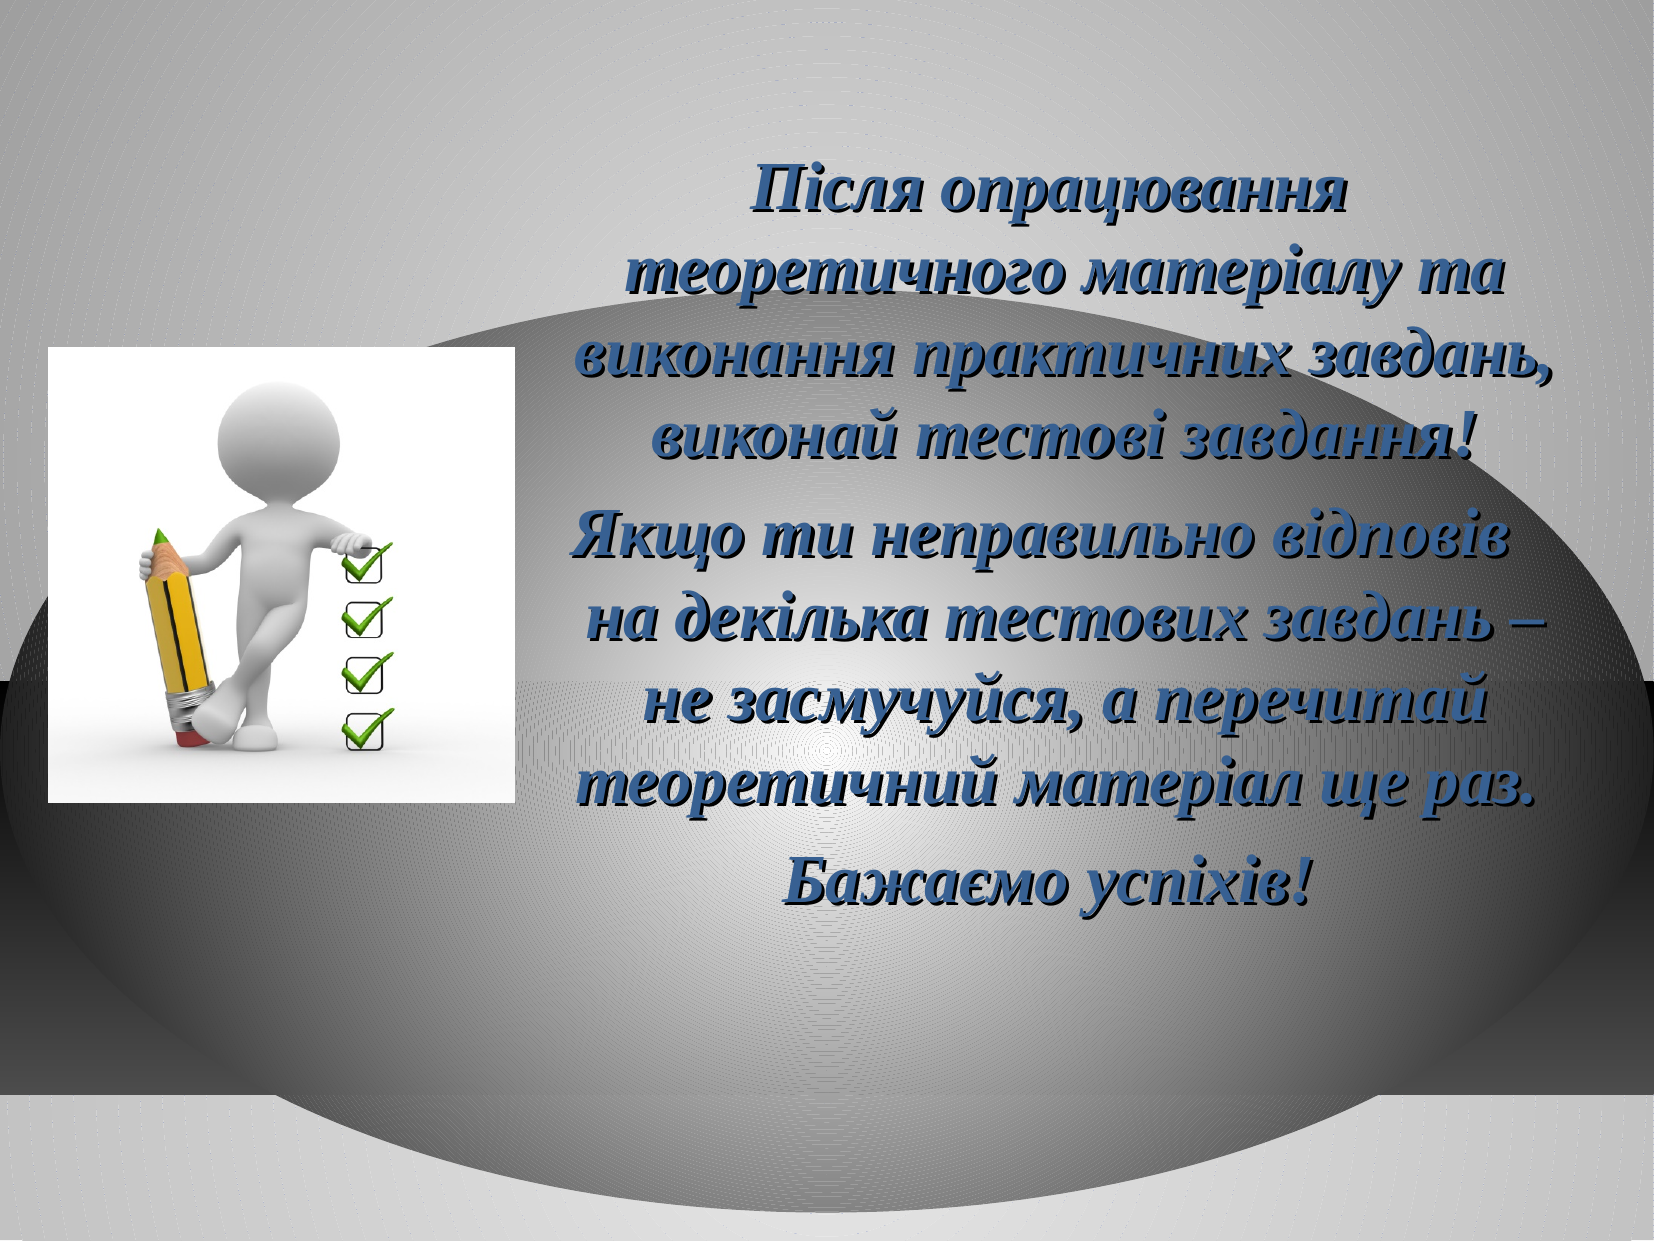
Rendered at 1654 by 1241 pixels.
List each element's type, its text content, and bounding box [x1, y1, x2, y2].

list Після опрацювання теоретичного матеріалу та виконання практичних завдань, виконай тестові завдання! Якщо ти неправильно відповів на декілька тестових завдань – не засмучуйся, а перечитай теоретичний матеріал ще раз. Бажаємо успіхів! [514, 132, 1583, 1076]
picture [48, 347, 515, 803]
